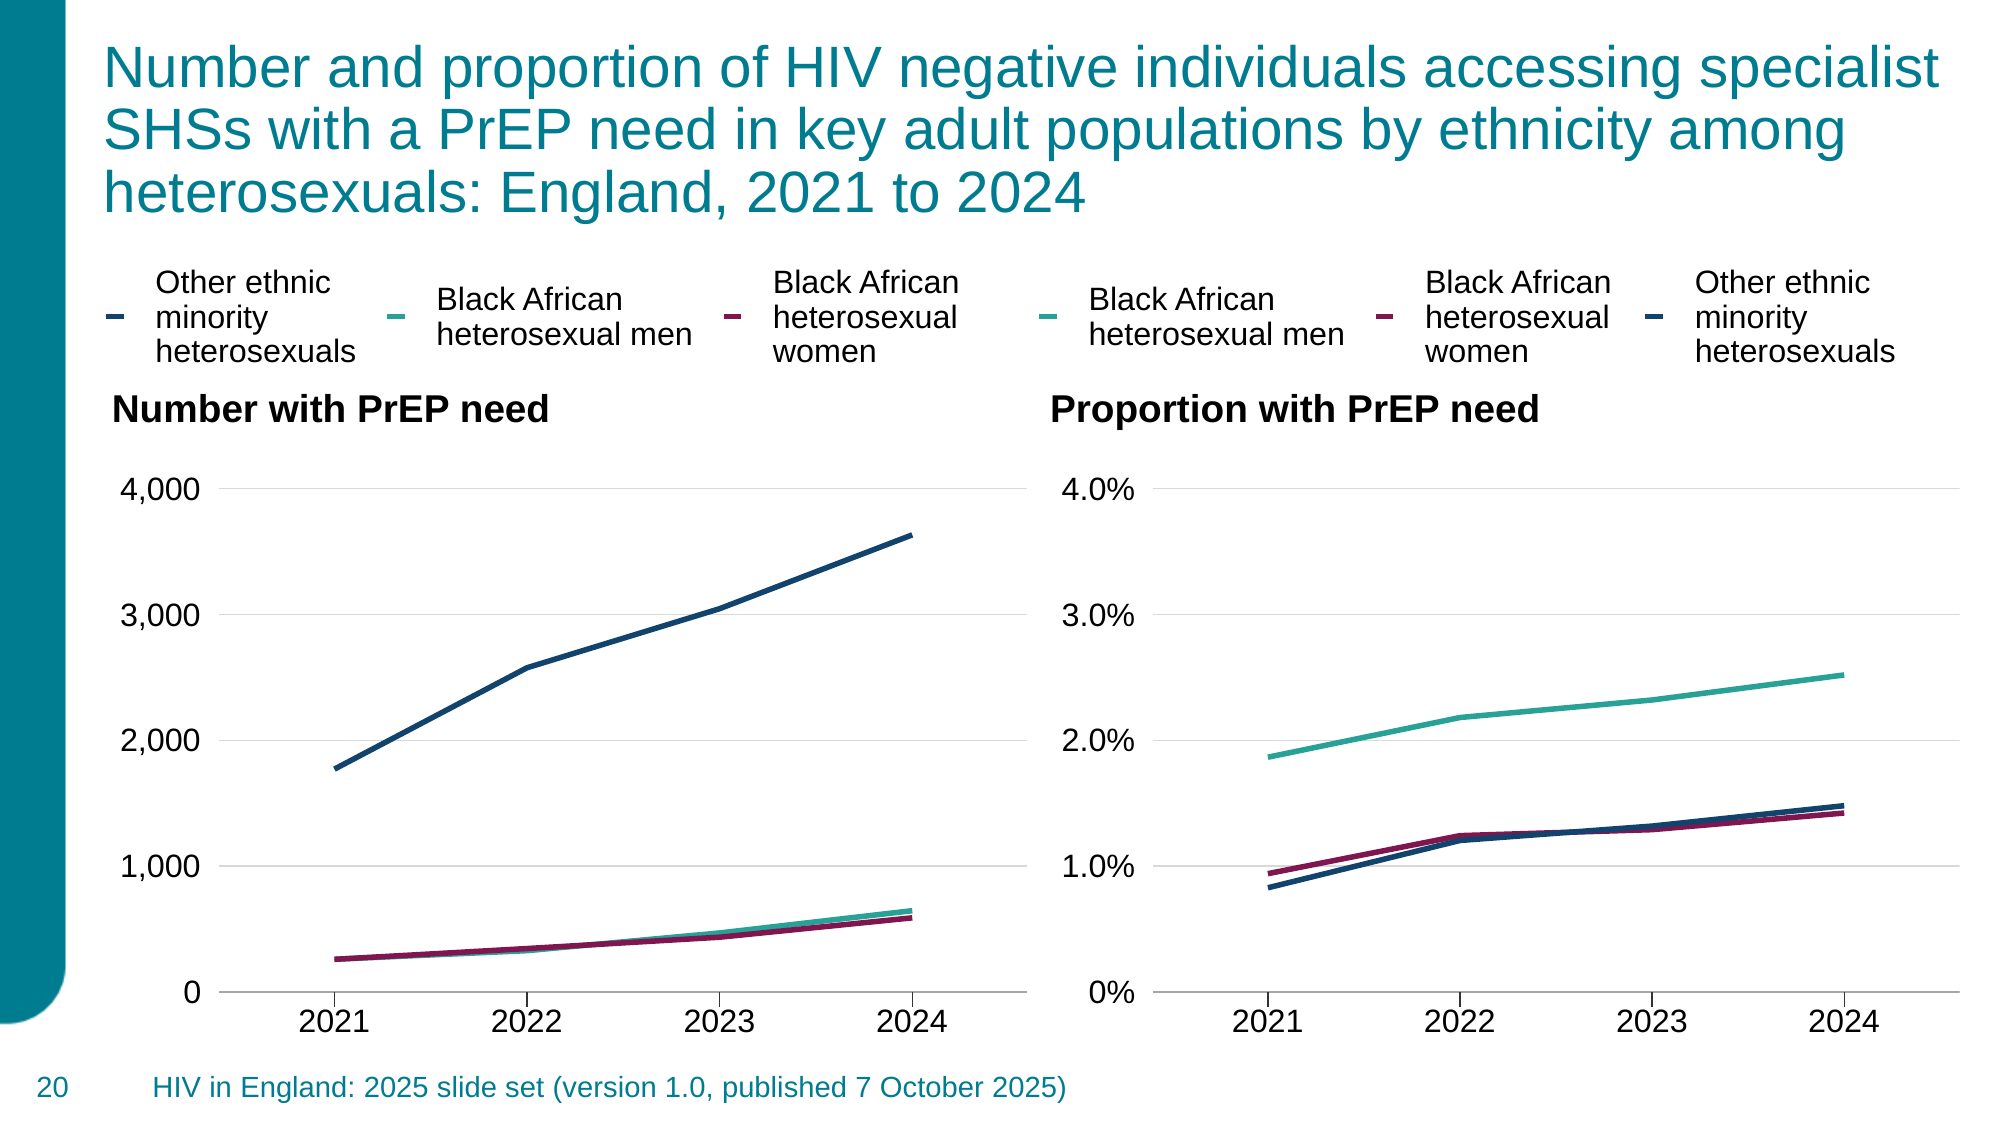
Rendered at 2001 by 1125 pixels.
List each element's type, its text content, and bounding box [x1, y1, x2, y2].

text_box HIV in England: 2025 slide set (version 1.0, published 7 October 2025) [137, 1056, 1780, 1116]
picture [86, 247, 1960, 1074]
title Number and proportion of HIV negative individuals accessing specialist SHSs with a PrEP need in key adult populations by ethnicity among heterosexuals: England, 2021 to 2024 [88, 29, 1963, 246]
text_box [21, 1056, 120, 1117]
